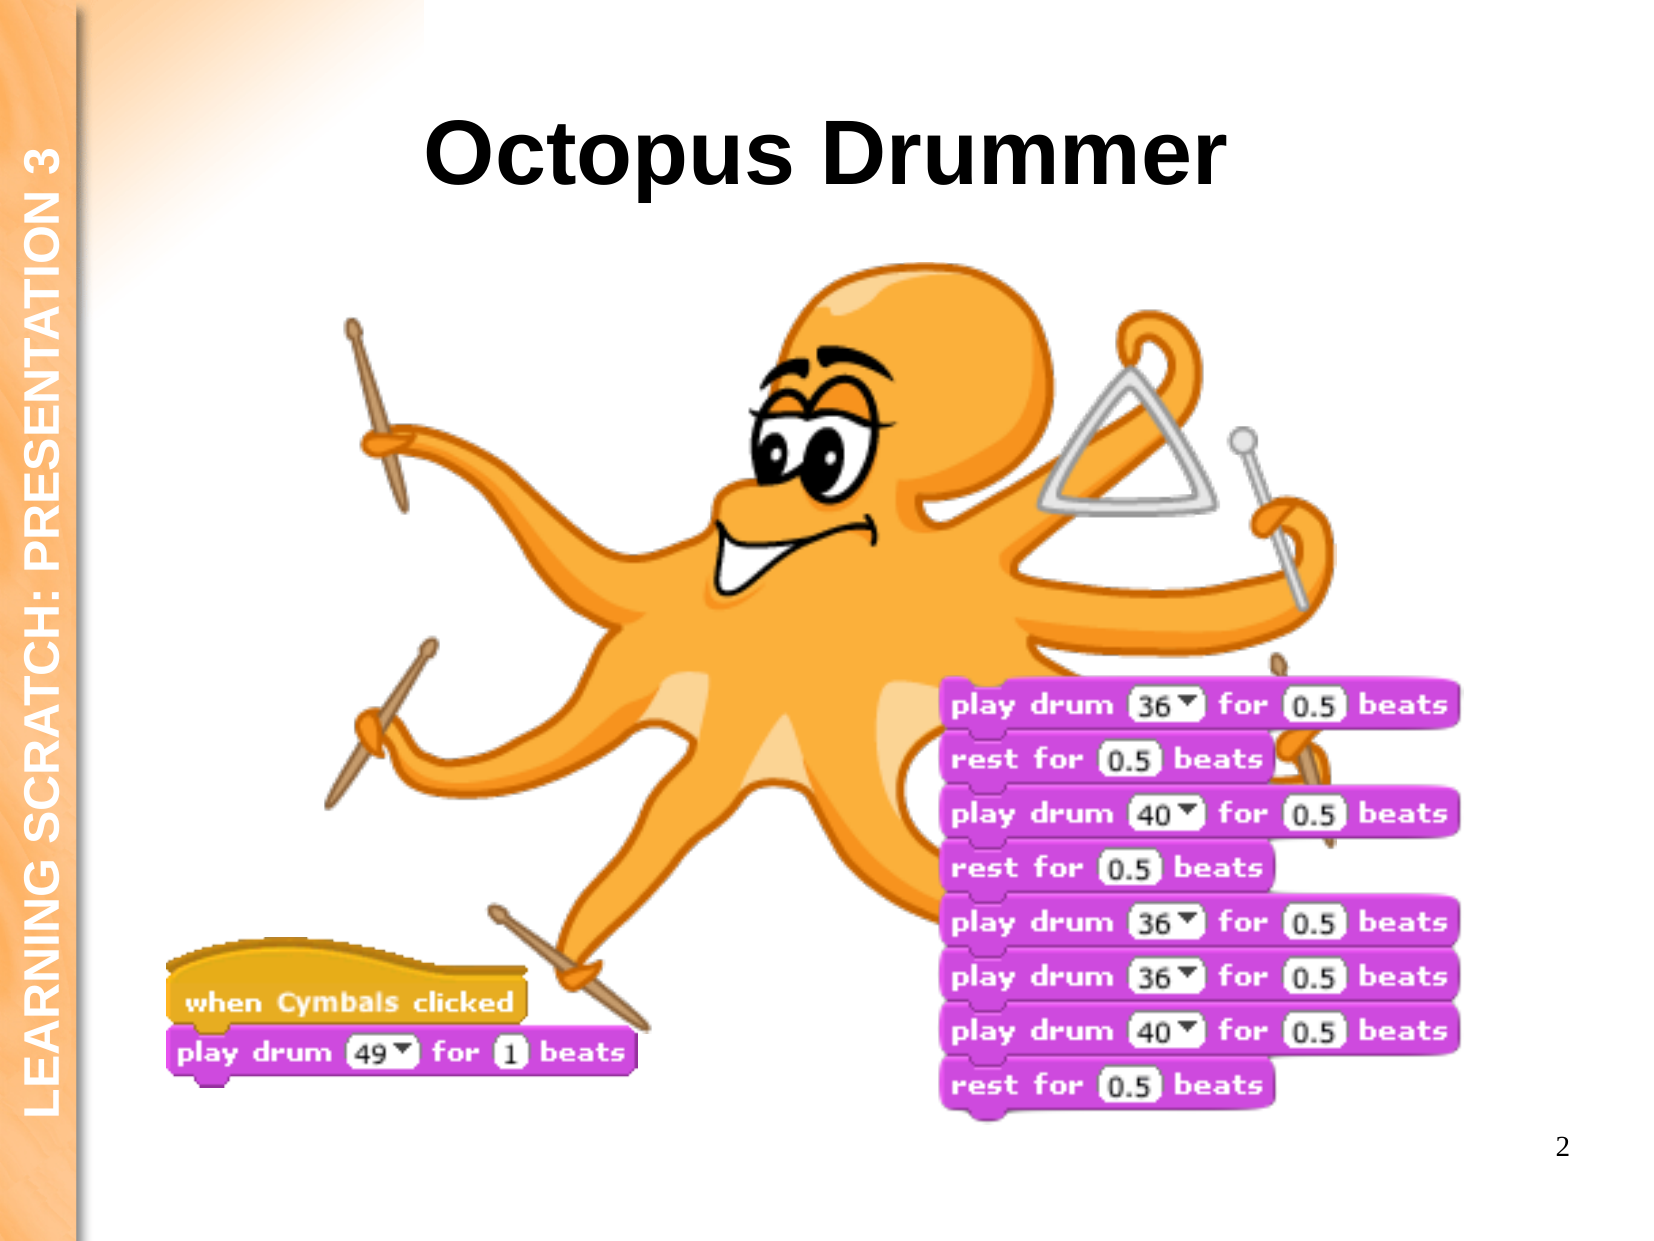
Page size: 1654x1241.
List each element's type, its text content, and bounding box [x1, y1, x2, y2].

title Octopus Drummer [82, 49, 1571, 257]
picture [0, 0, 1464, 1241]
